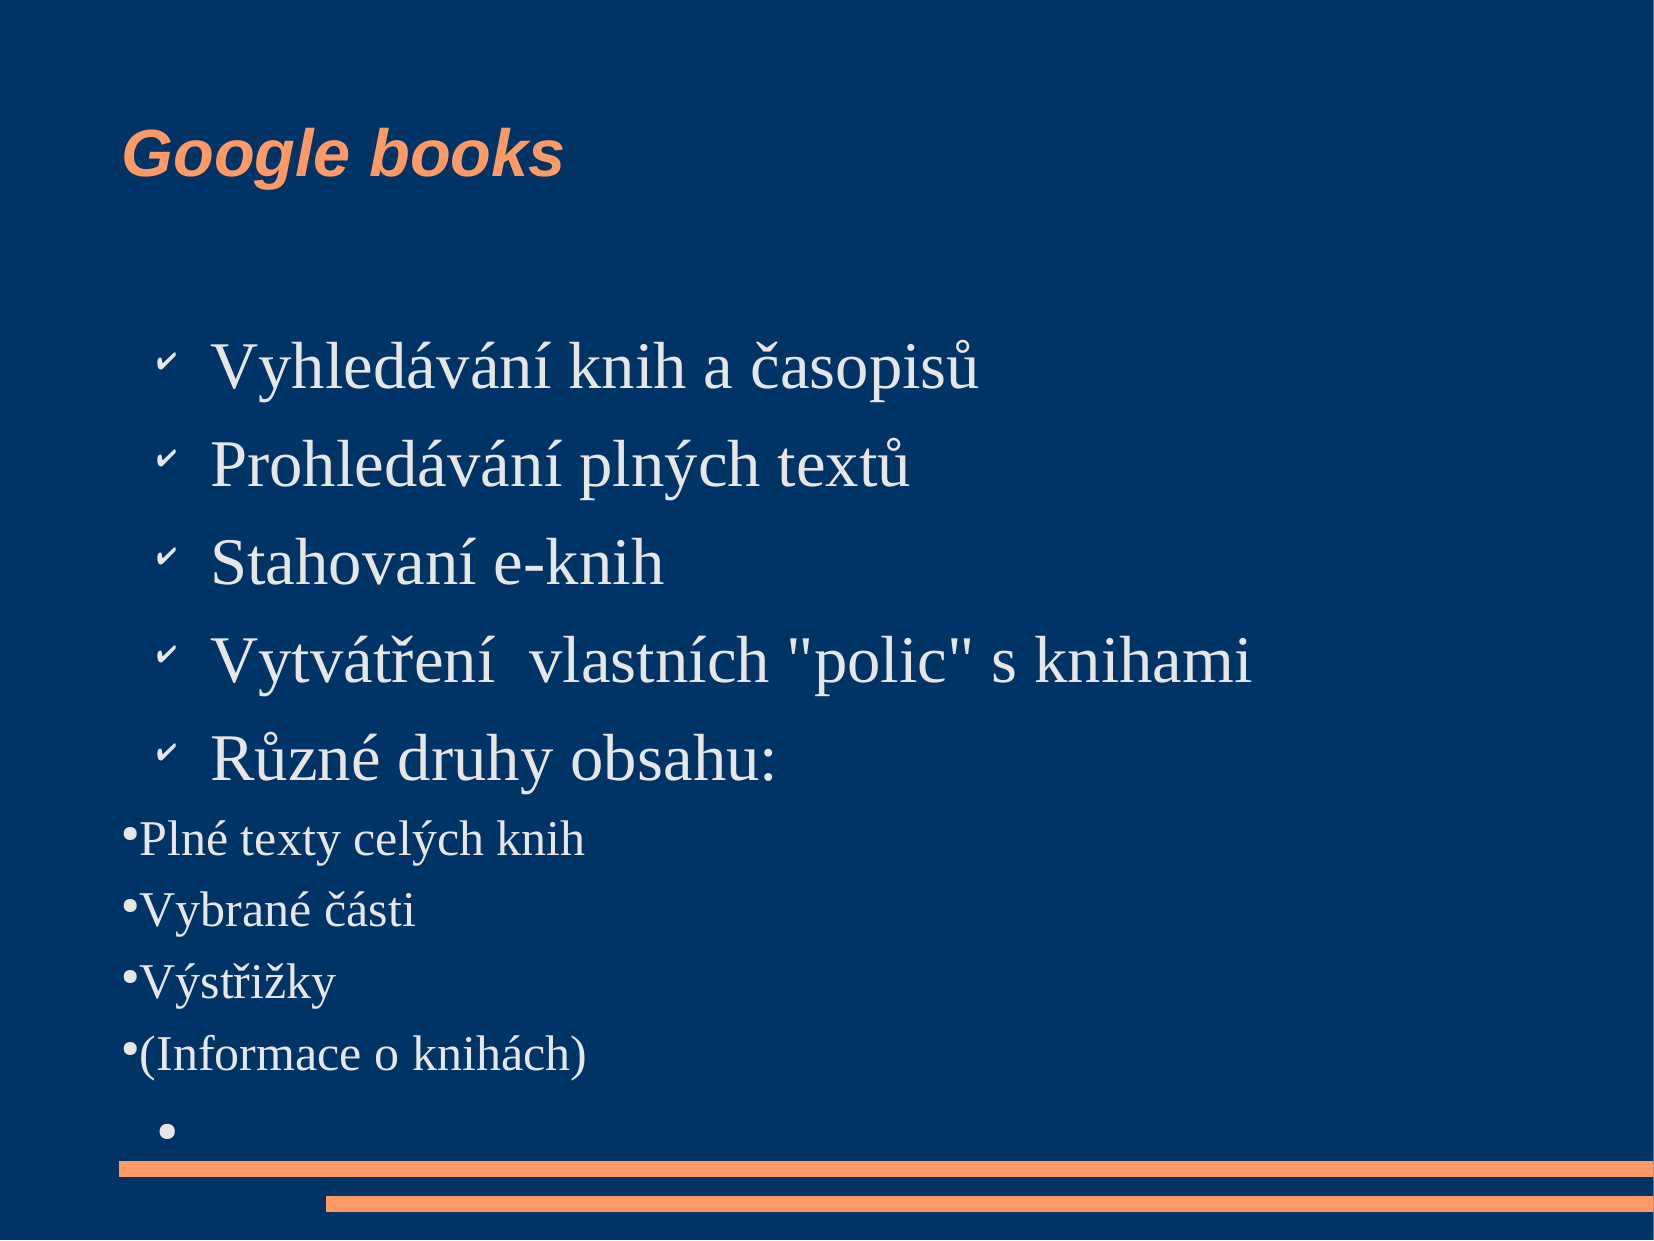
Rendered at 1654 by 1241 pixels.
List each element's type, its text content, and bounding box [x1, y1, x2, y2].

title Google books [121, 46, 1534, 254]
list Vyhledávání knih a časopisů Prohledávání plných textů Stahovaní e-knih Vytvátření vlastních "polic" s knihami Různé druhy obsahu: Plné texty celých knih Vybrané části Výstřižky (Informace o knihách) [121, 322, 1561, 1132]
